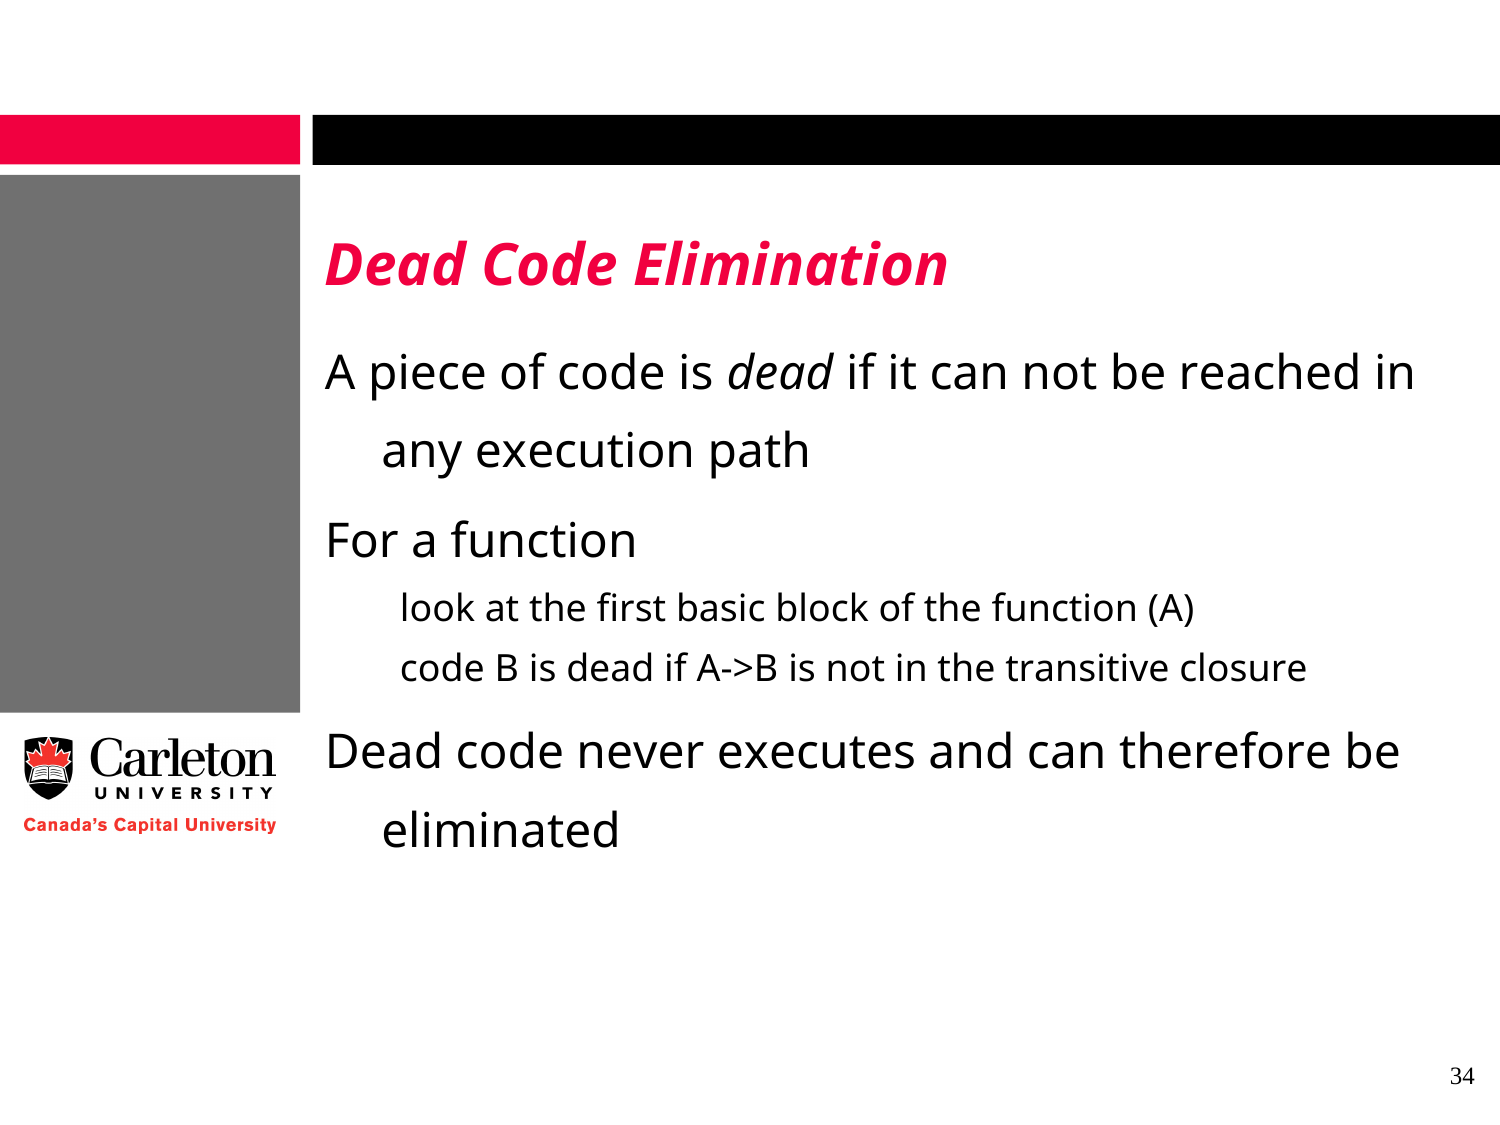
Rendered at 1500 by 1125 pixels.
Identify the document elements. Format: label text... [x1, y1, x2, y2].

picture [24, 737, 276, 834]
list A piece of code is dead if it can not be reached in any execution path For a function look at the first basic block of the function (A) code B is dead if A->B is not in the transitive closure Dead code never executes and can therefore be eliminated [324, 324, 1450, 1036]
title Dead Code Elimination [324, 194, 1450, 324]
